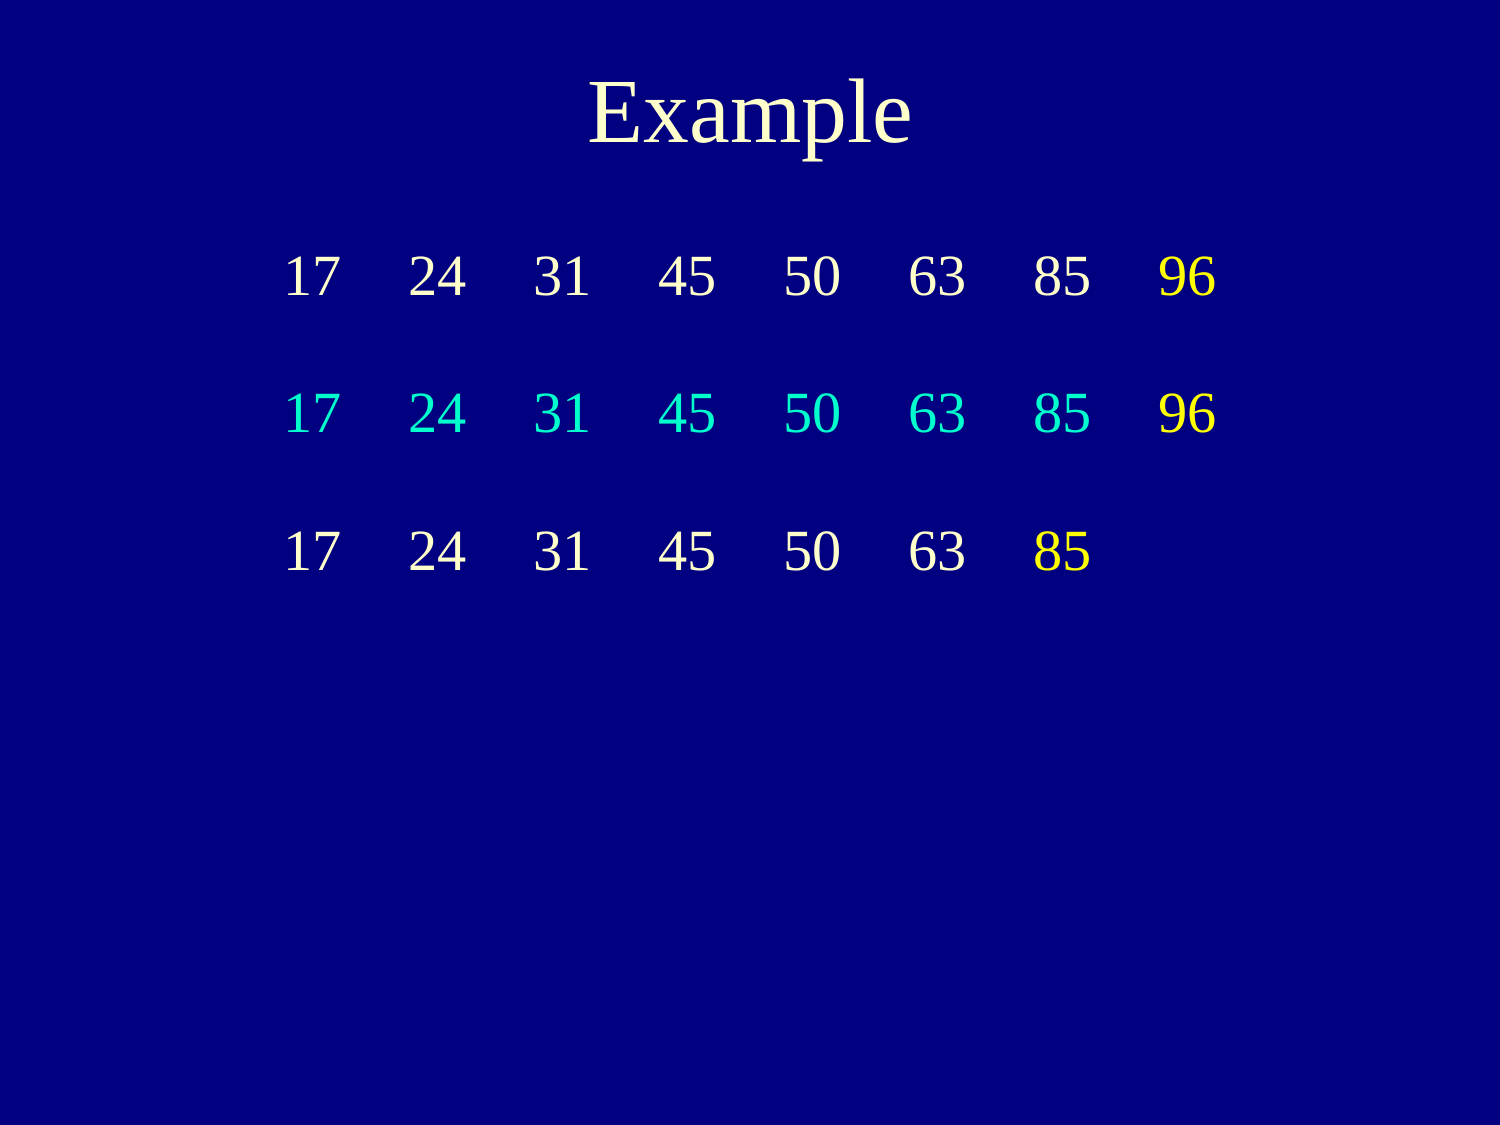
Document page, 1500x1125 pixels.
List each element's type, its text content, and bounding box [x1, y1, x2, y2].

table_header 85 [1000, 504, 1125, 600]
table_header 17 [250, 229, 375, 325]
table_header 31 [500, 367, 625, 463]
table_header 24 [375, 229, 500, 325]
table_header 50 [750, 367, 875, 463]
table_header 85 [1000, 367, 1125, 463]
table_header 31 [500, 229, 625, 325]
table_header 45 [625, 504, 750, 600]
table_header 45 [625, 229, 750, 325]
table_header 63 [875, 504, 1000, 600]
table_header 85 [1000, 229, 1125, 325]
table_header 63 [875, 229, 1000, 325]
table_header 24 [375, 504, 500, 600]
table_header 96 [1125, 367, 1250, 463]
table_header 24 [375, 367, 500, 463]
table_header 31 [500, 504, 625, 600]
table_header 50 [750, 229, 875, 325]
table_header 17 [250, 367, 375, 463]
table_header 45 [625, 367, 750, 463]
table_header 50 [750, 504, 875, 600]
table_header 96 [1125, 229, 1250, 325]
table_header 17 [250, 504, 375, 600]
table_header 63 [875, 367, 1000, 463]
title Example [22, 43, 1480, 169]
